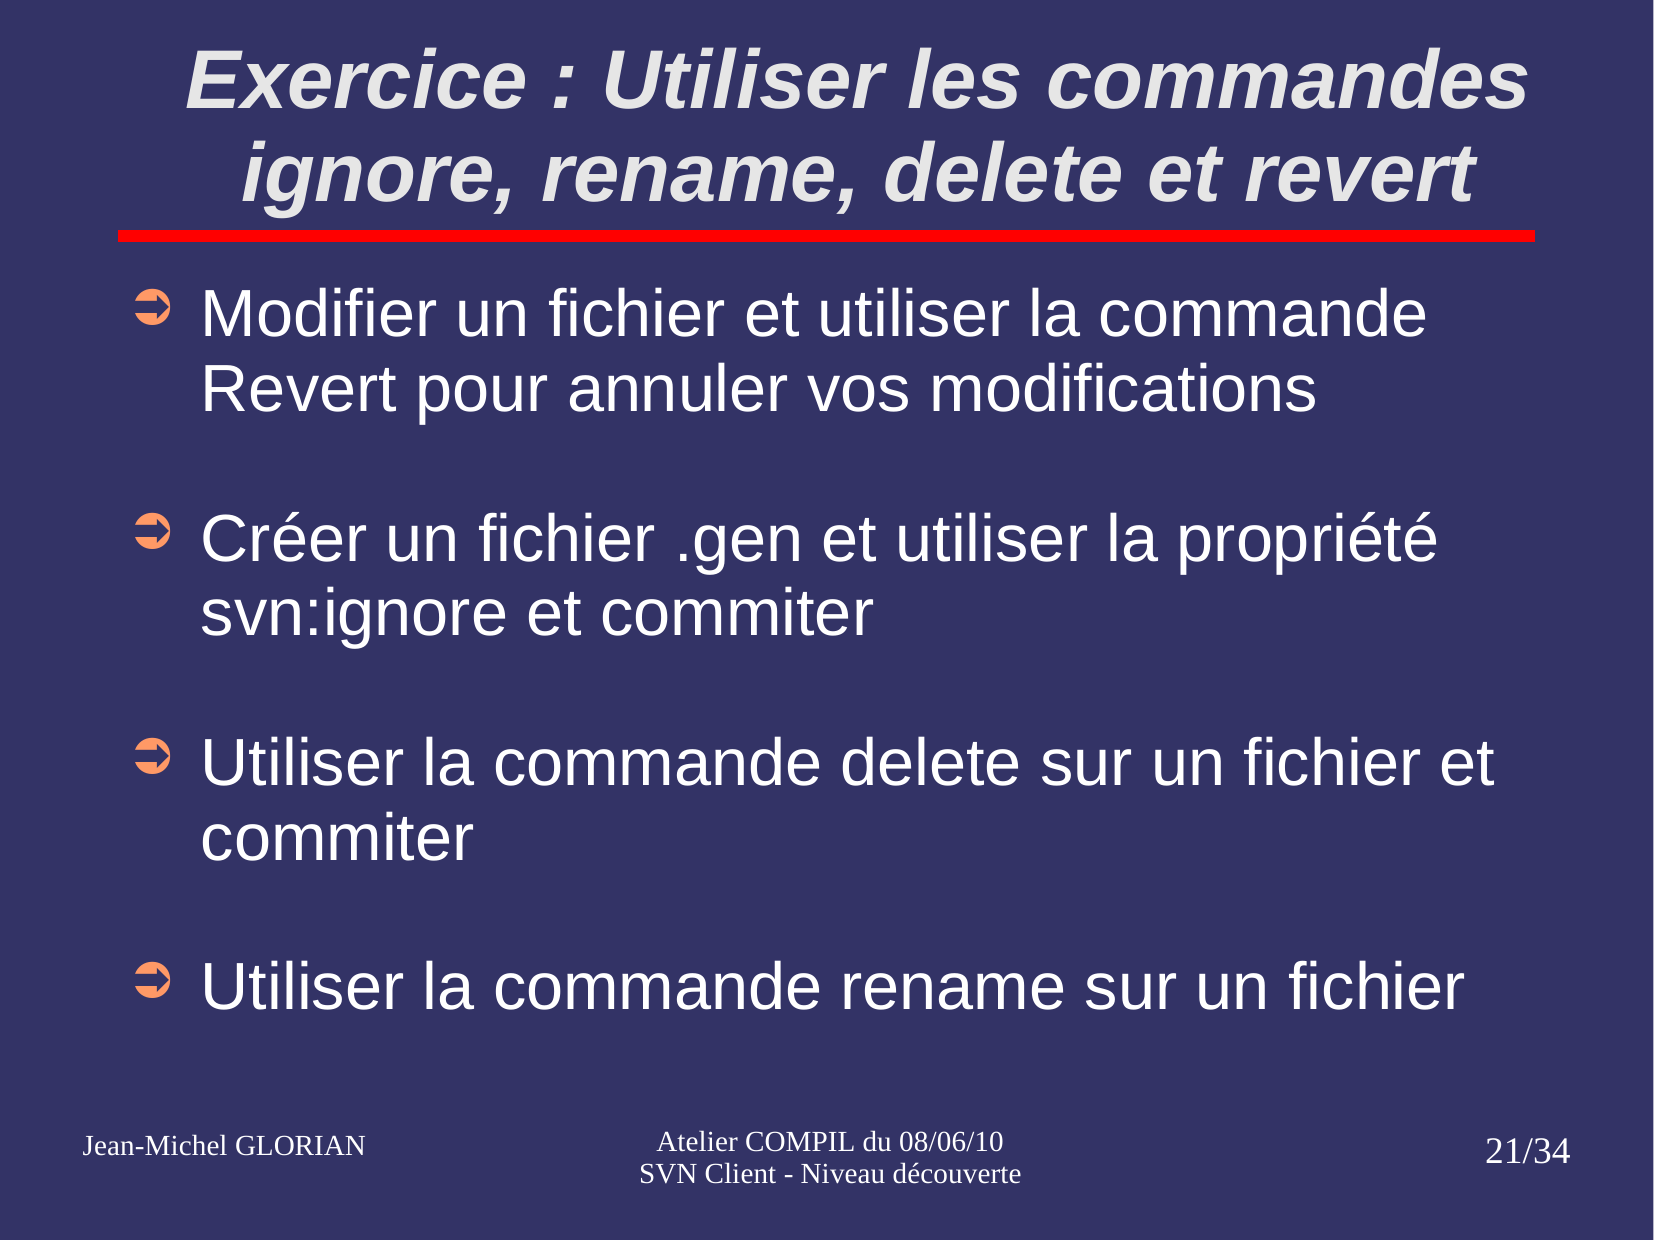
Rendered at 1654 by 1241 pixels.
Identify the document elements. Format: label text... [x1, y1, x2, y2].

title Exercice : Utiliser les commandes ignore, rename, delete et revert [123, 30, 1536, 223]
list Modifier un fichier et utiliser la commande Revert pour annuler vos modifications Créer un fichier .gen et utiliser la propriété svn:ignore et commiter Utiliser la commande delete sur un fichier et commiter Utiliser la commande rename sur un fichier [118, 276, 1536, 1078]
